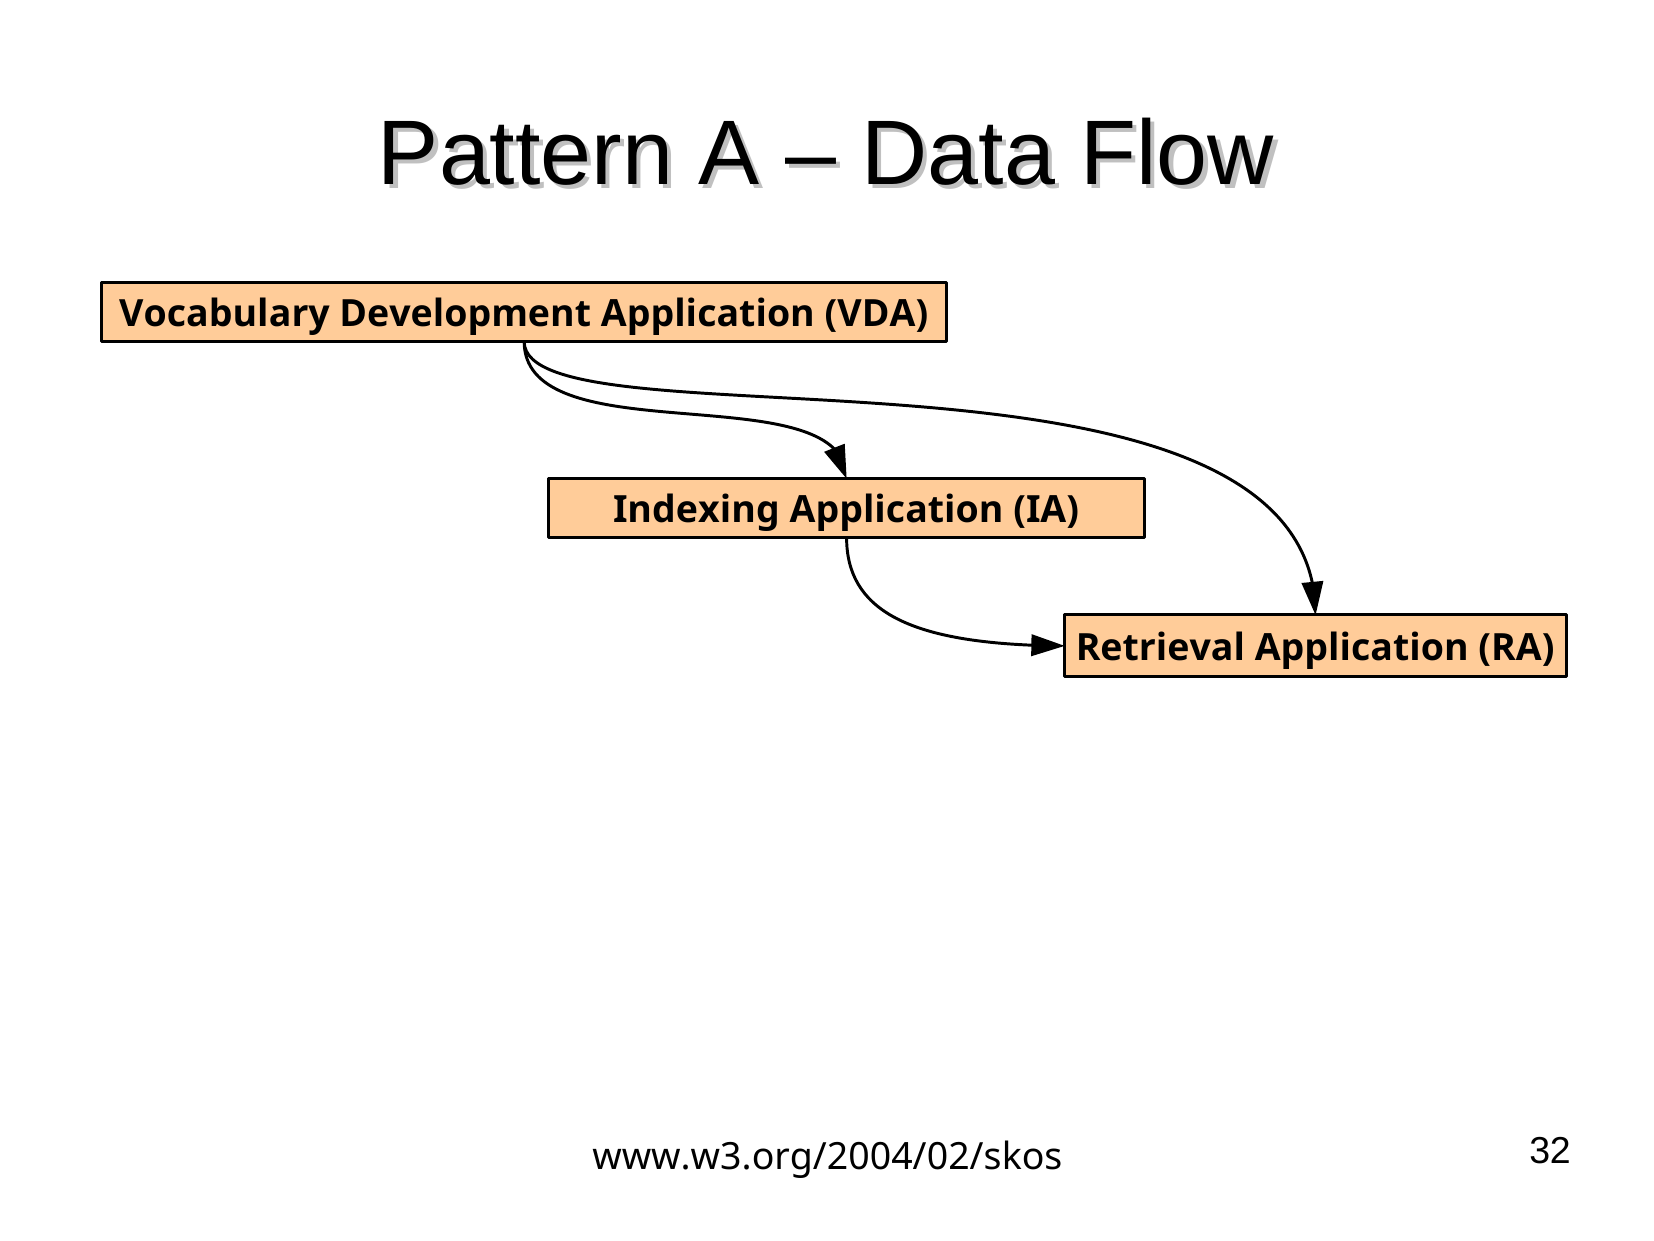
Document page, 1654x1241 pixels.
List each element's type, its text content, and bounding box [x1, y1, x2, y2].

title Pattern A – Data Flow [82, 49, 1571, 257]
text_box Indexing Application (IA) [548, 478, 1145, 538]
text_box Vocabulary Development Application (VDA) [101, 282, 947, 342]
text_box Retrieval Application (RA) [1064, 614, 1567, 677]
